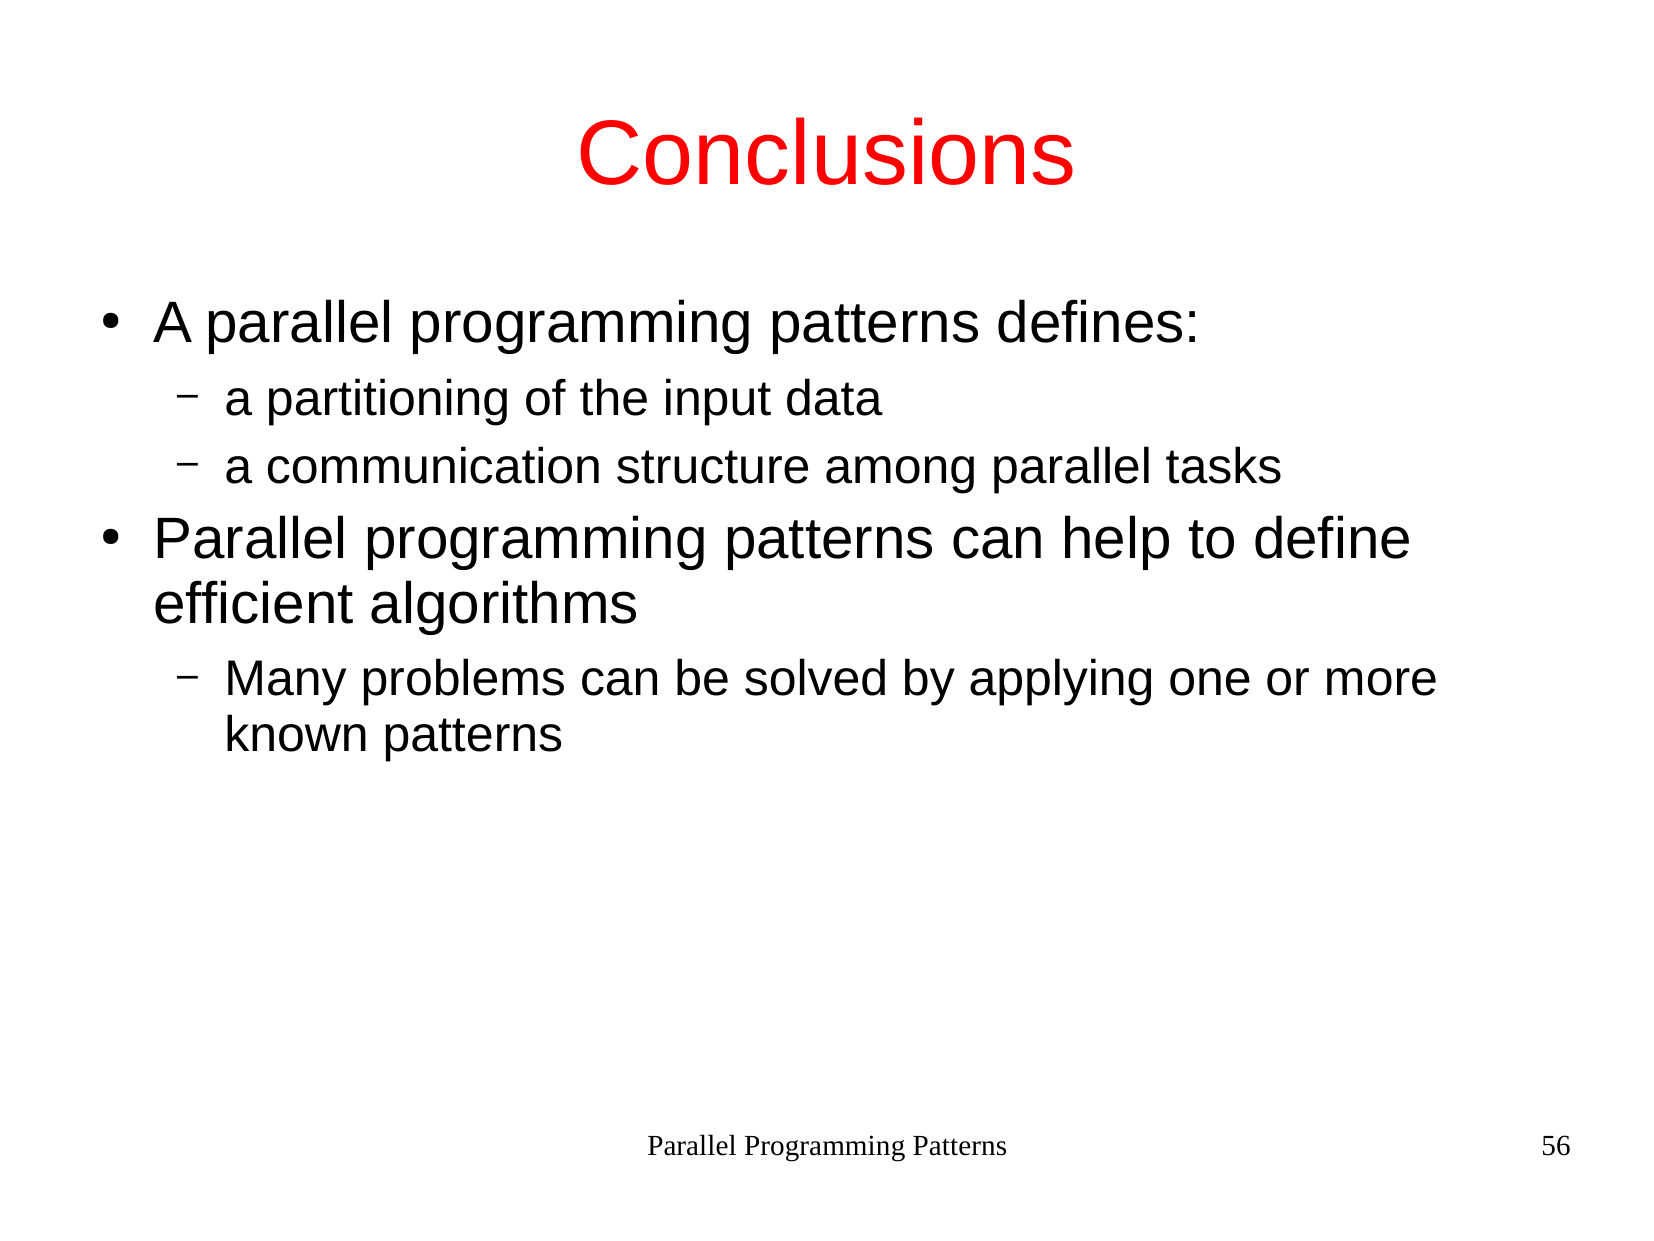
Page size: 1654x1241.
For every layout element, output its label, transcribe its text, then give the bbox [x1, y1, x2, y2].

title Conclusions [82, 49, 1571, 257]
list A parallel programming patterns defines: a partitioning of the input data a communication structure among parallel tasks Parallel programming patterns can help to define efficient algorithms Many problems can be solved by applying one or more known patterns [82, 290, 1571, 1109]
